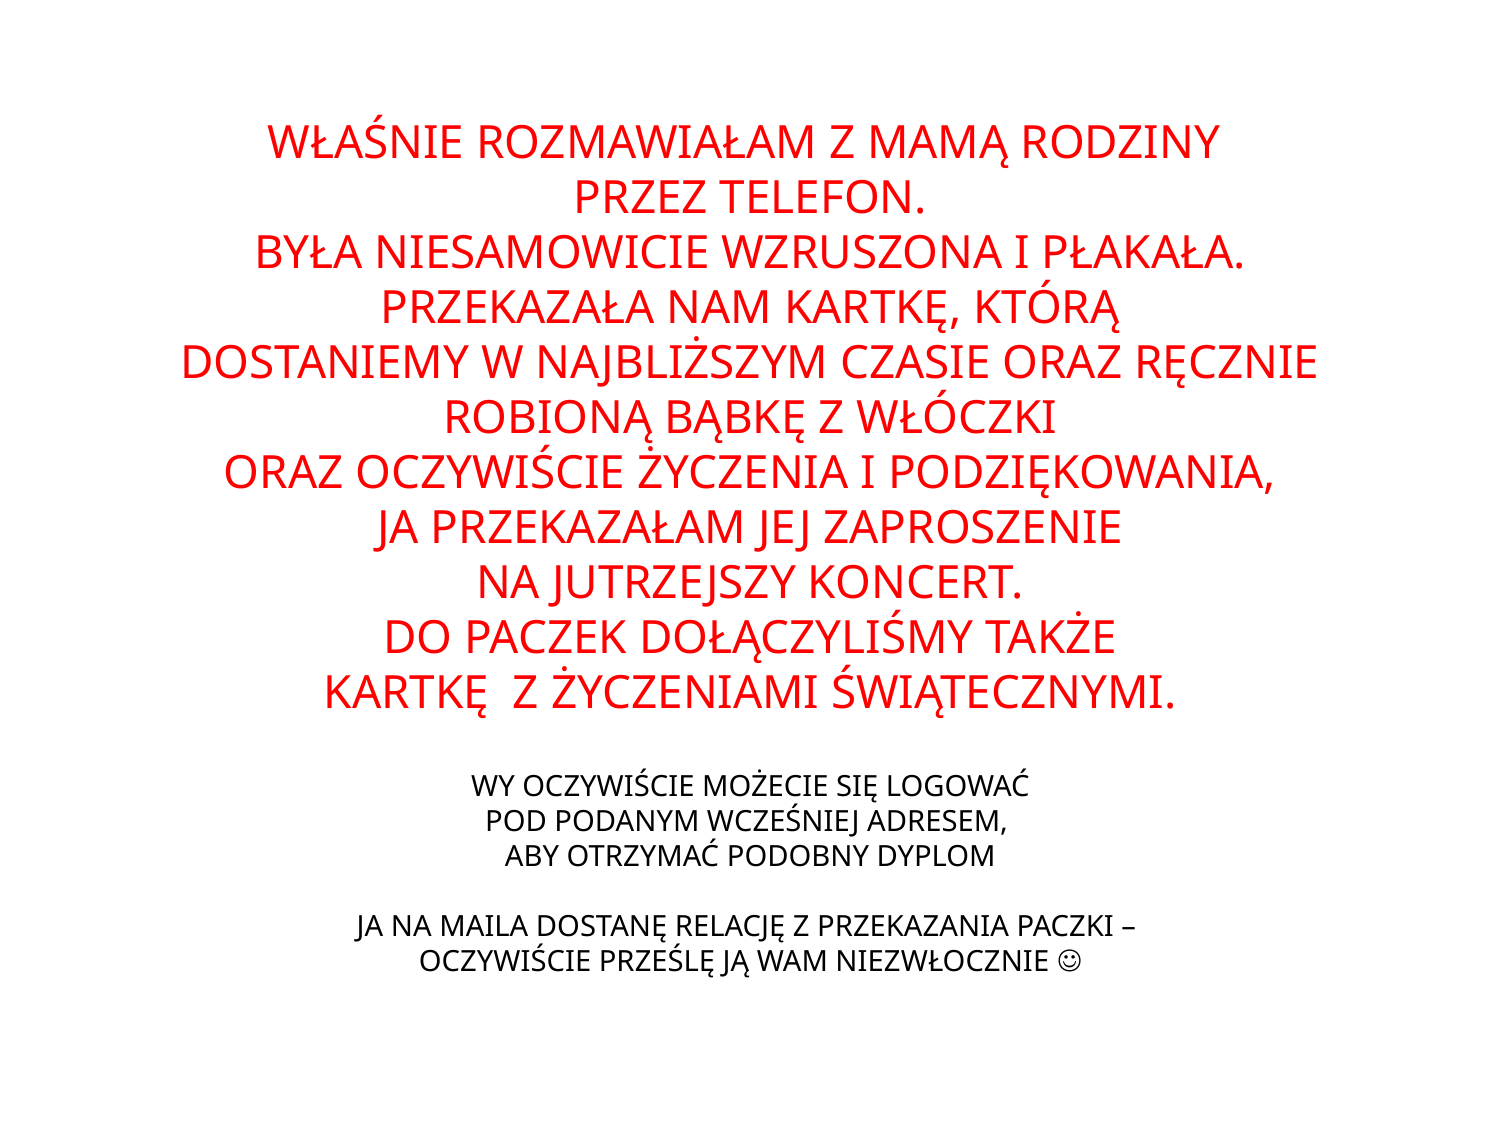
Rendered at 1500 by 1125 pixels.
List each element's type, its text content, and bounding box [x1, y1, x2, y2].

text_box WŁAŚNIE ROZMAWIAŁAM Z MAMĄ RODZINY PRZEZ TELEFON. BYŁA NIESAMOWICIE WZRUSZONA I PŁAKAŁA. PRZEKAZAŁA NAM KARTKĘ, KTÓRĄ DOSTANIEMY W NAJBLIŻSZYM CZASIE ORAZ RĘCZNIE ROBIONĄ BĄBKĘ Z WŁÓCZKI ORAZ OCZYWIŚCIE ŻYCZENIA I PODZIĘKOWANIA, JA PRZEKAZAŁAM JEJ ZAPROSZENIE NA JUTRZEJSZY KONCERT. DO PACZEK DOŁĄCZYLIŚMY TAKŻE KARTKĘ Z ŻYCZENIAMI ŚWIĄTECZNYMI. WY OCZYWIŚCIE MOŻECIE SIĘ LOGOWAĆ POD PODANYM WCZEŚNIEJ ADRESEM, ABY OTRZYMAĆ PODOBNY DYPLOM JA NA MAILA DOSTANĘ RELACJĘ Z PRZEKAZANIA PACZKI – OCZYWIŚCIE PRZEŚLĘ JĄ WAM NIEZWŁOCZNIE  [35, 105, 1466, 995]
